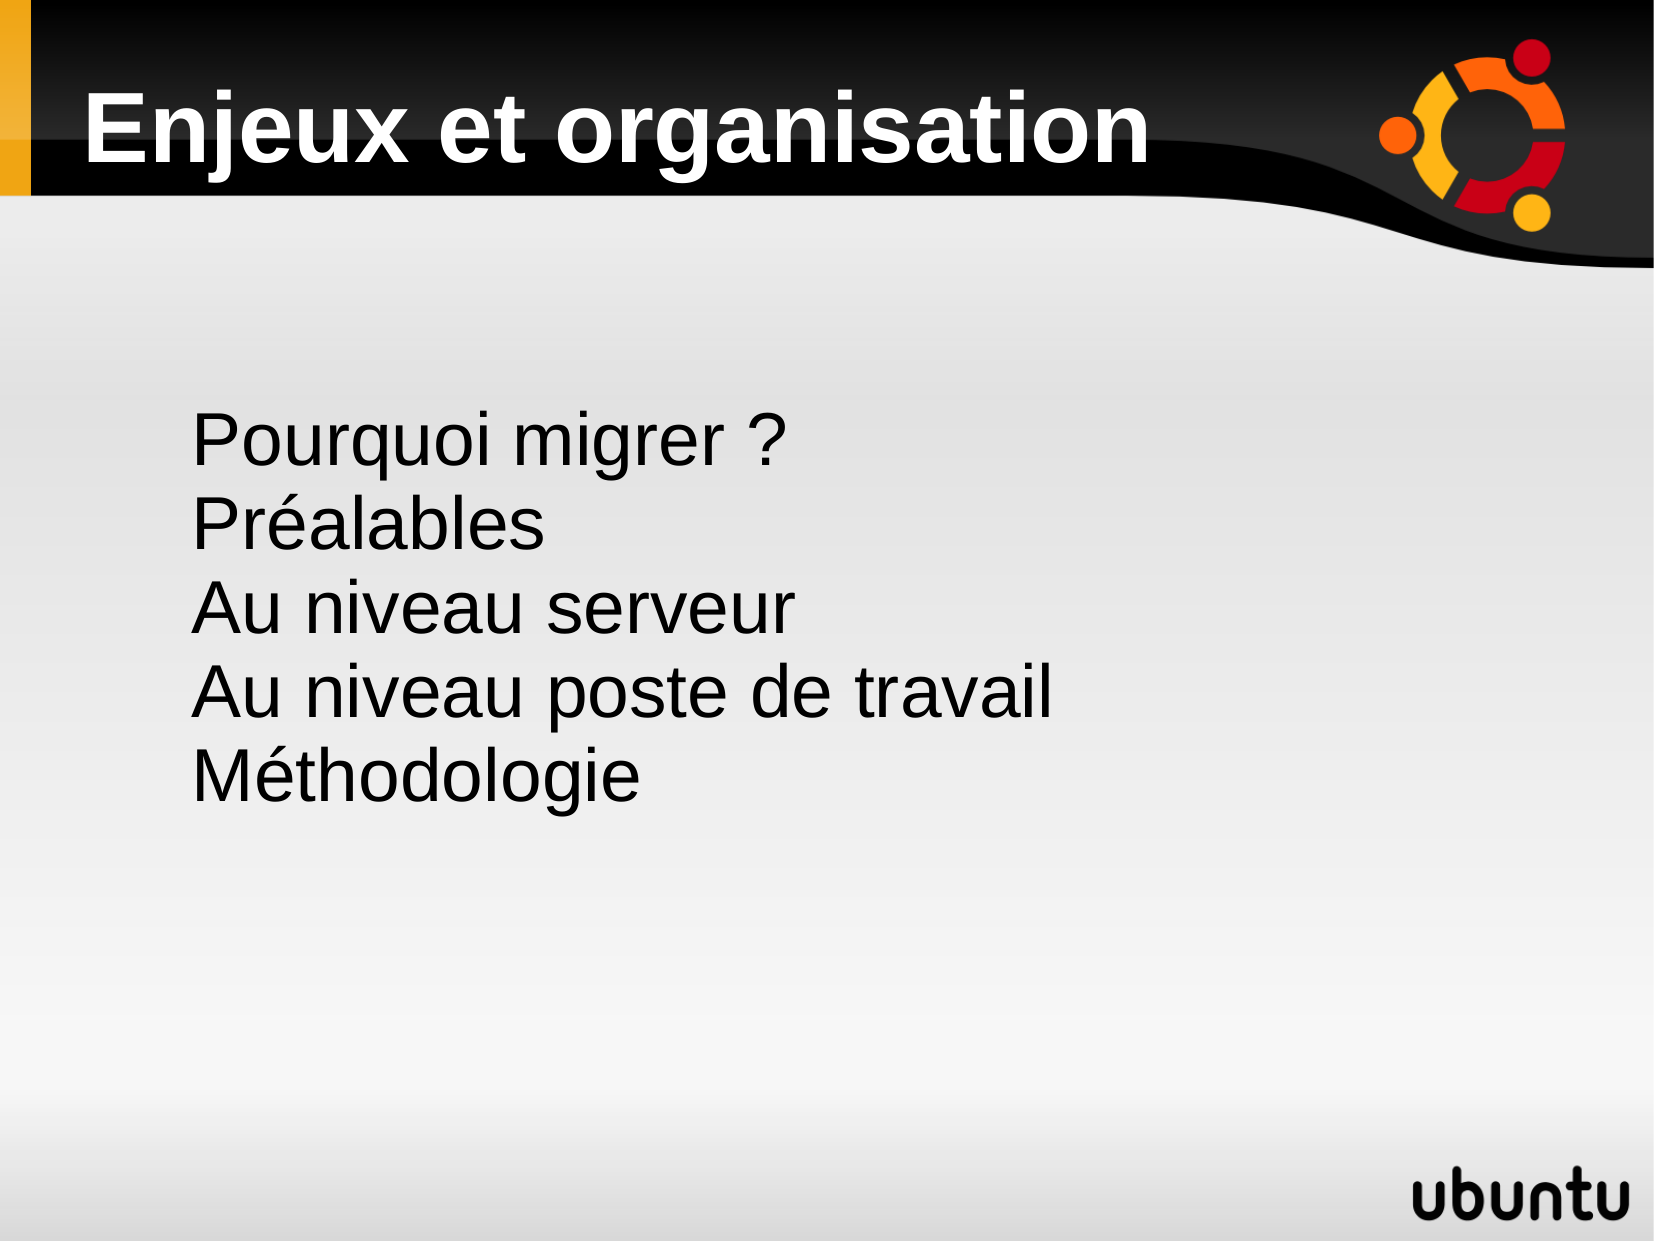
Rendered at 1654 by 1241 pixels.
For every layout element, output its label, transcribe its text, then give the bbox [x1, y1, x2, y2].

picture [0, 0, 1654, 1241]
text_box Pourquoi migrer ? Préalables Au niveau serveur Au niveau poste de travail Méthodologie [177, 389, 1388, 870]
title Enjeux et organisation [82, 49, 1359, 207]
